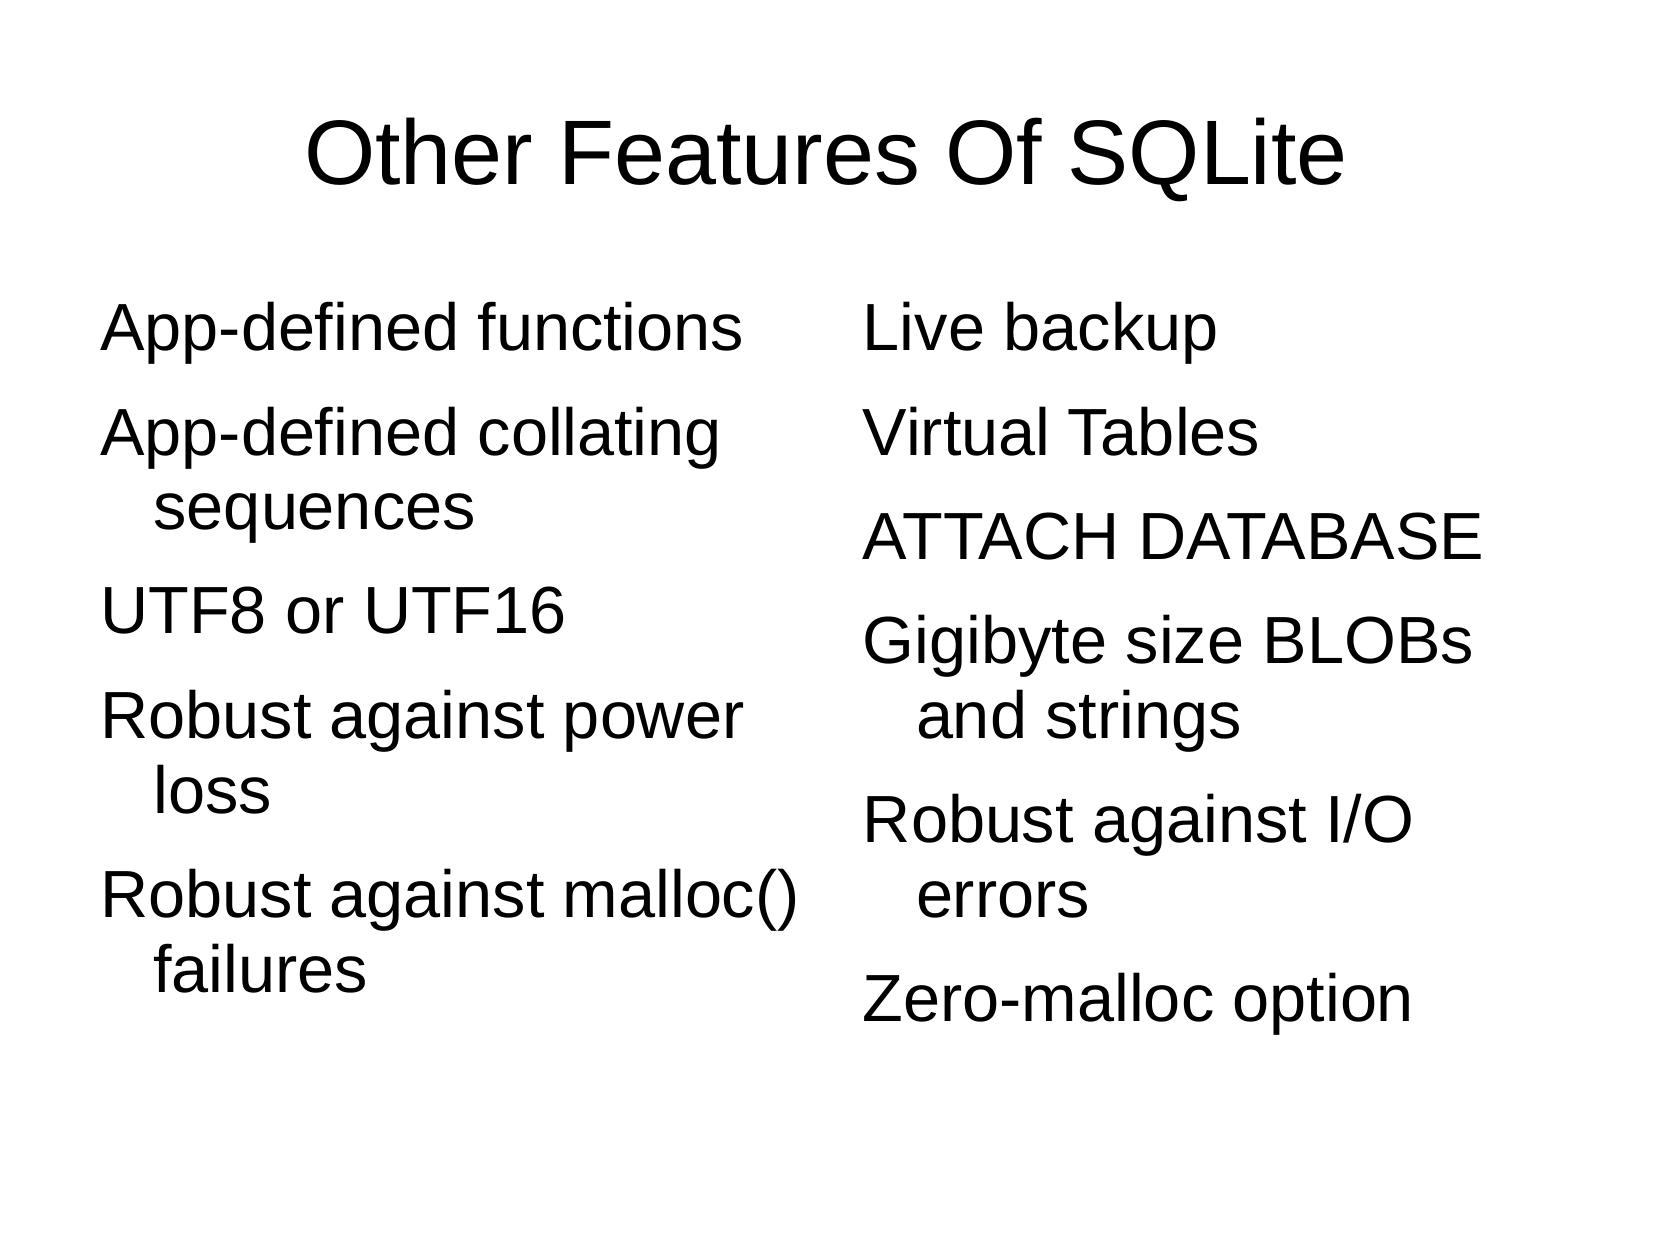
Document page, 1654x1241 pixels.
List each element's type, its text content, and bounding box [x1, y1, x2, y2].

title Other Features Of SQLite [82, 49, 1571, 257]
list Live backup Virtual Tables ATTACH DATABASE Gigibyte size BLOBs and strings Robust against I/O errors Zero-malloc option [845, 290, 1572, 1094]
list App-defined functions App-defined collating sequences UTF8 or UTF16 Robust against power loss Robust against malloc() failures [82, 290, 809, 1094]
